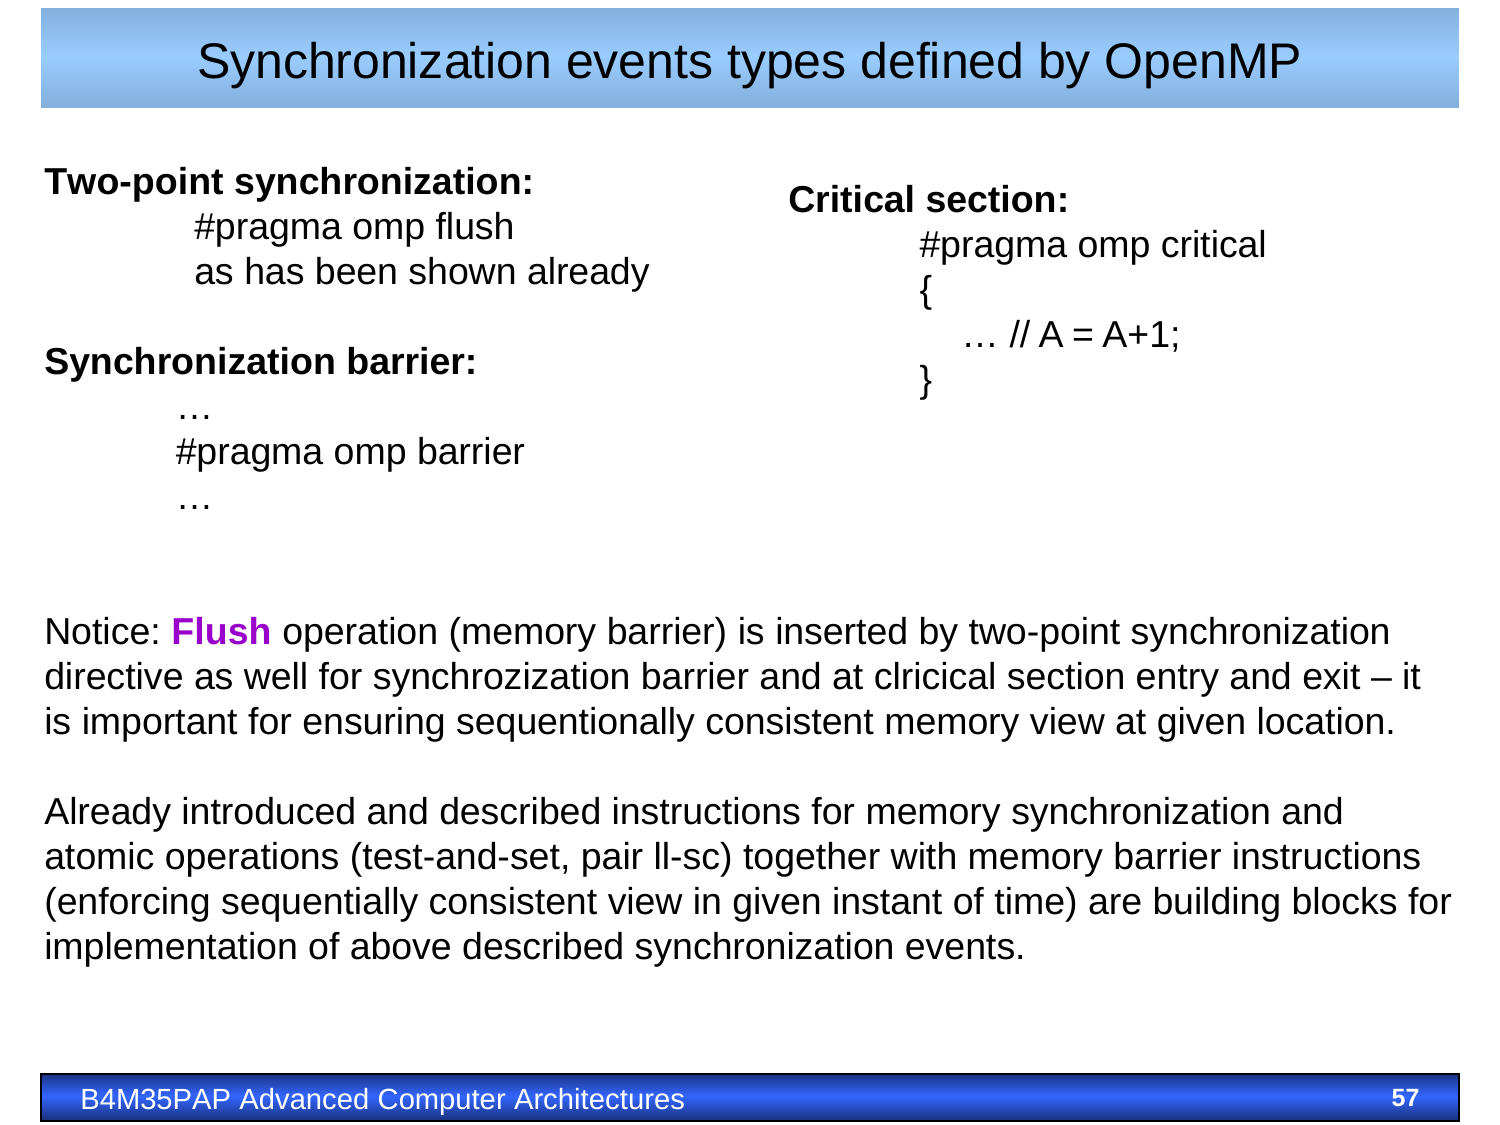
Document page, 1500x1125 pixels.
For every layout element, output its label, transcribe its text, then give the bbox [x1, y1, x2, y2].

text_box Critical section: #pragma omp critical { … // A = A+1; } [773, 167, 1500, 407]
title Synchronization events types defined by OpenMP [41, 8, 1459, 108]
list Two-point synchronization: #pragma omp flush as has been shown already Synchronization barrier: … #pragma omp barrier … Notice: Flush operation (memory barrier) is inserted by two-point synchronization directive as well for synchrozization barrier and at clricical section entry and exit – it is important for ensuring sequentionally consistent memory view at given location. Already introduced and described instructions for memory synchronization and atomic operations (test-and-set, pair ll-sc) together with memory barrier instructions (enforcing sequentially consistent view in given instant of time) are building blocks for implementation of above described synchronization events. [29, 149, 1471, 1065]
